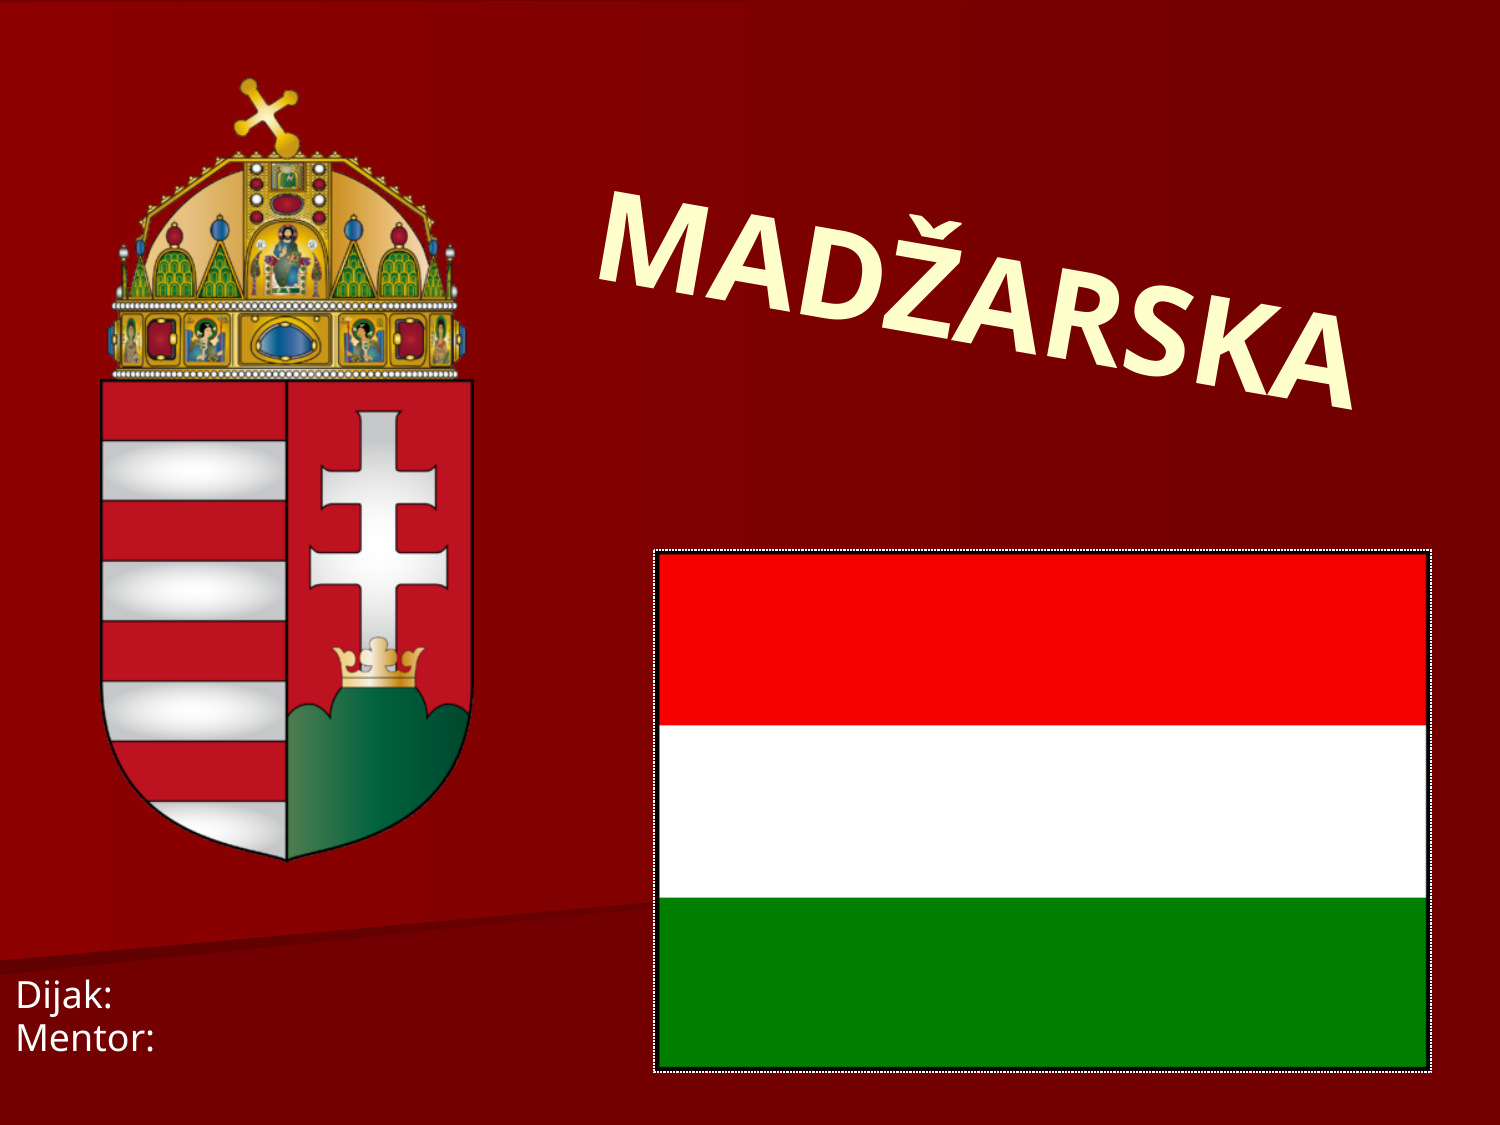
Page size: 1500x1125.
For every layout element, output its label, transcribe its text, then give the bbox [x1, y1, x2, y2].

subtitle Dijak: Mentor: [0, 971, 1050, 1125]
title MADŽARSKA [370, 28, 1500, 471]
picture [655, 550, 1431, 1072]
picture [100, 78, 474, 863]
